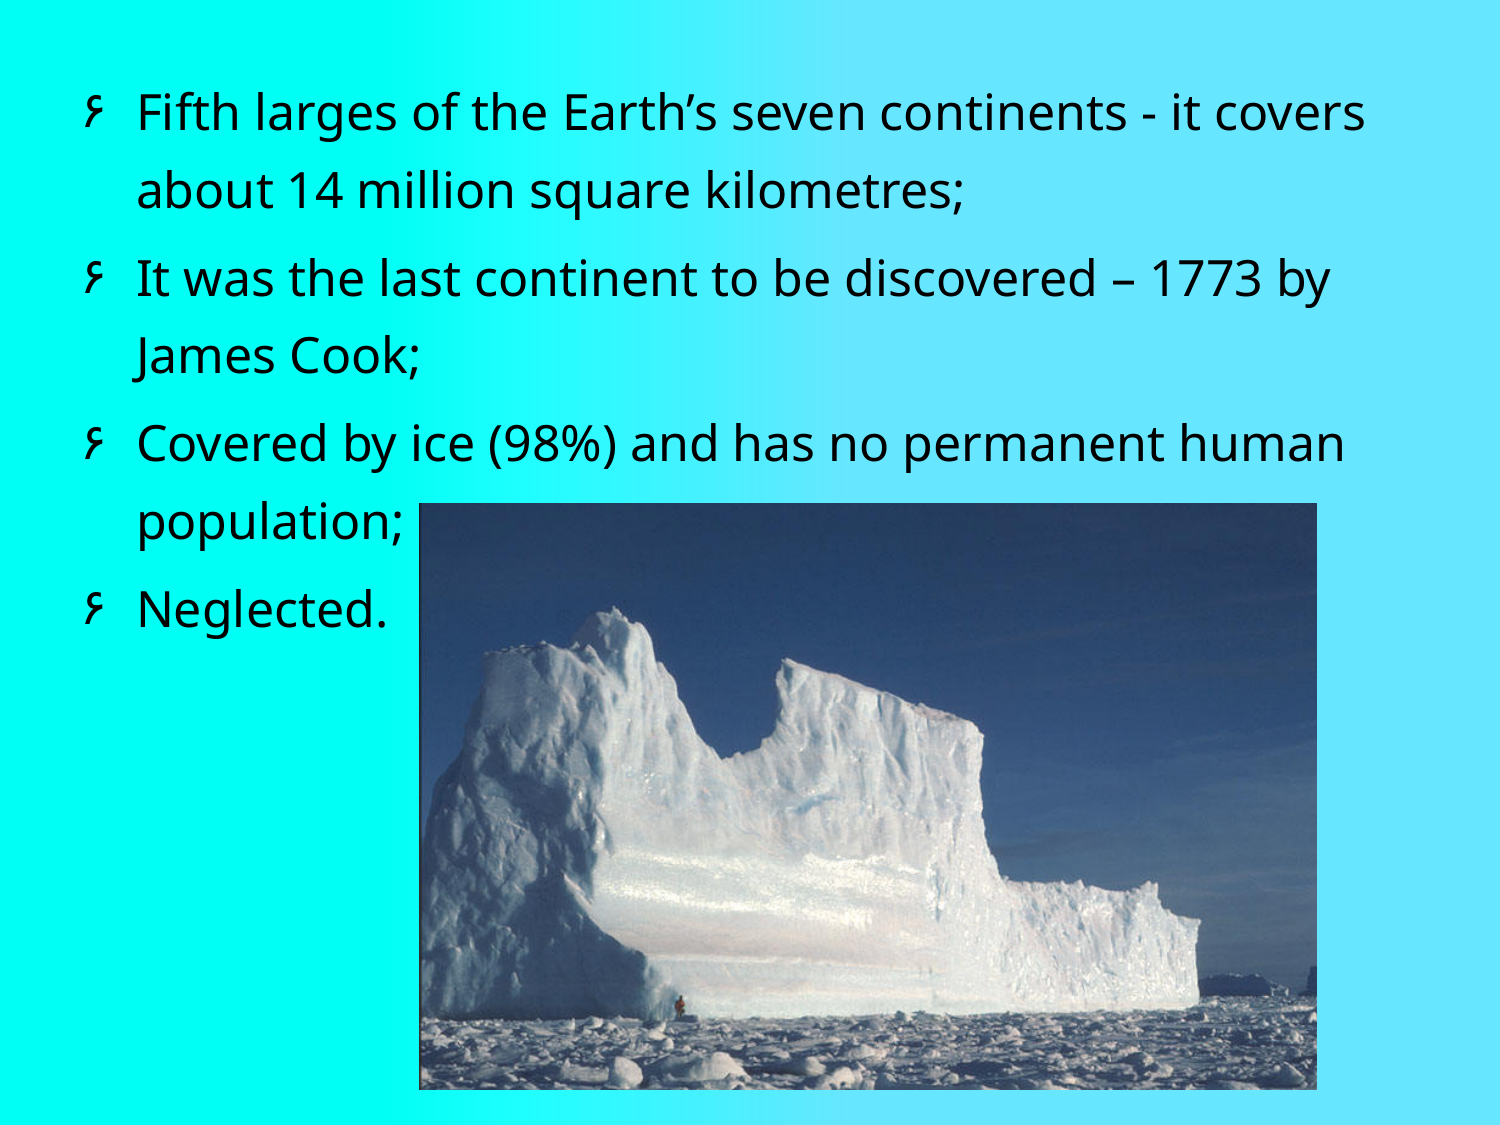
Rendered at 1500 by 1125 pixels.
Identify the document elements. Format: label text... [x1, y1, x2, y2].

list Fifth larges of the Earth’s seven continents - it covers about 14 million square kilometres; It was the last continent to be discovered – 1773 by James Cook; Covered by ice (98%) and has no permanent human population; Neglected. [64, 54, 1415, 798]
picture [0, 0, 1500, 1125]
